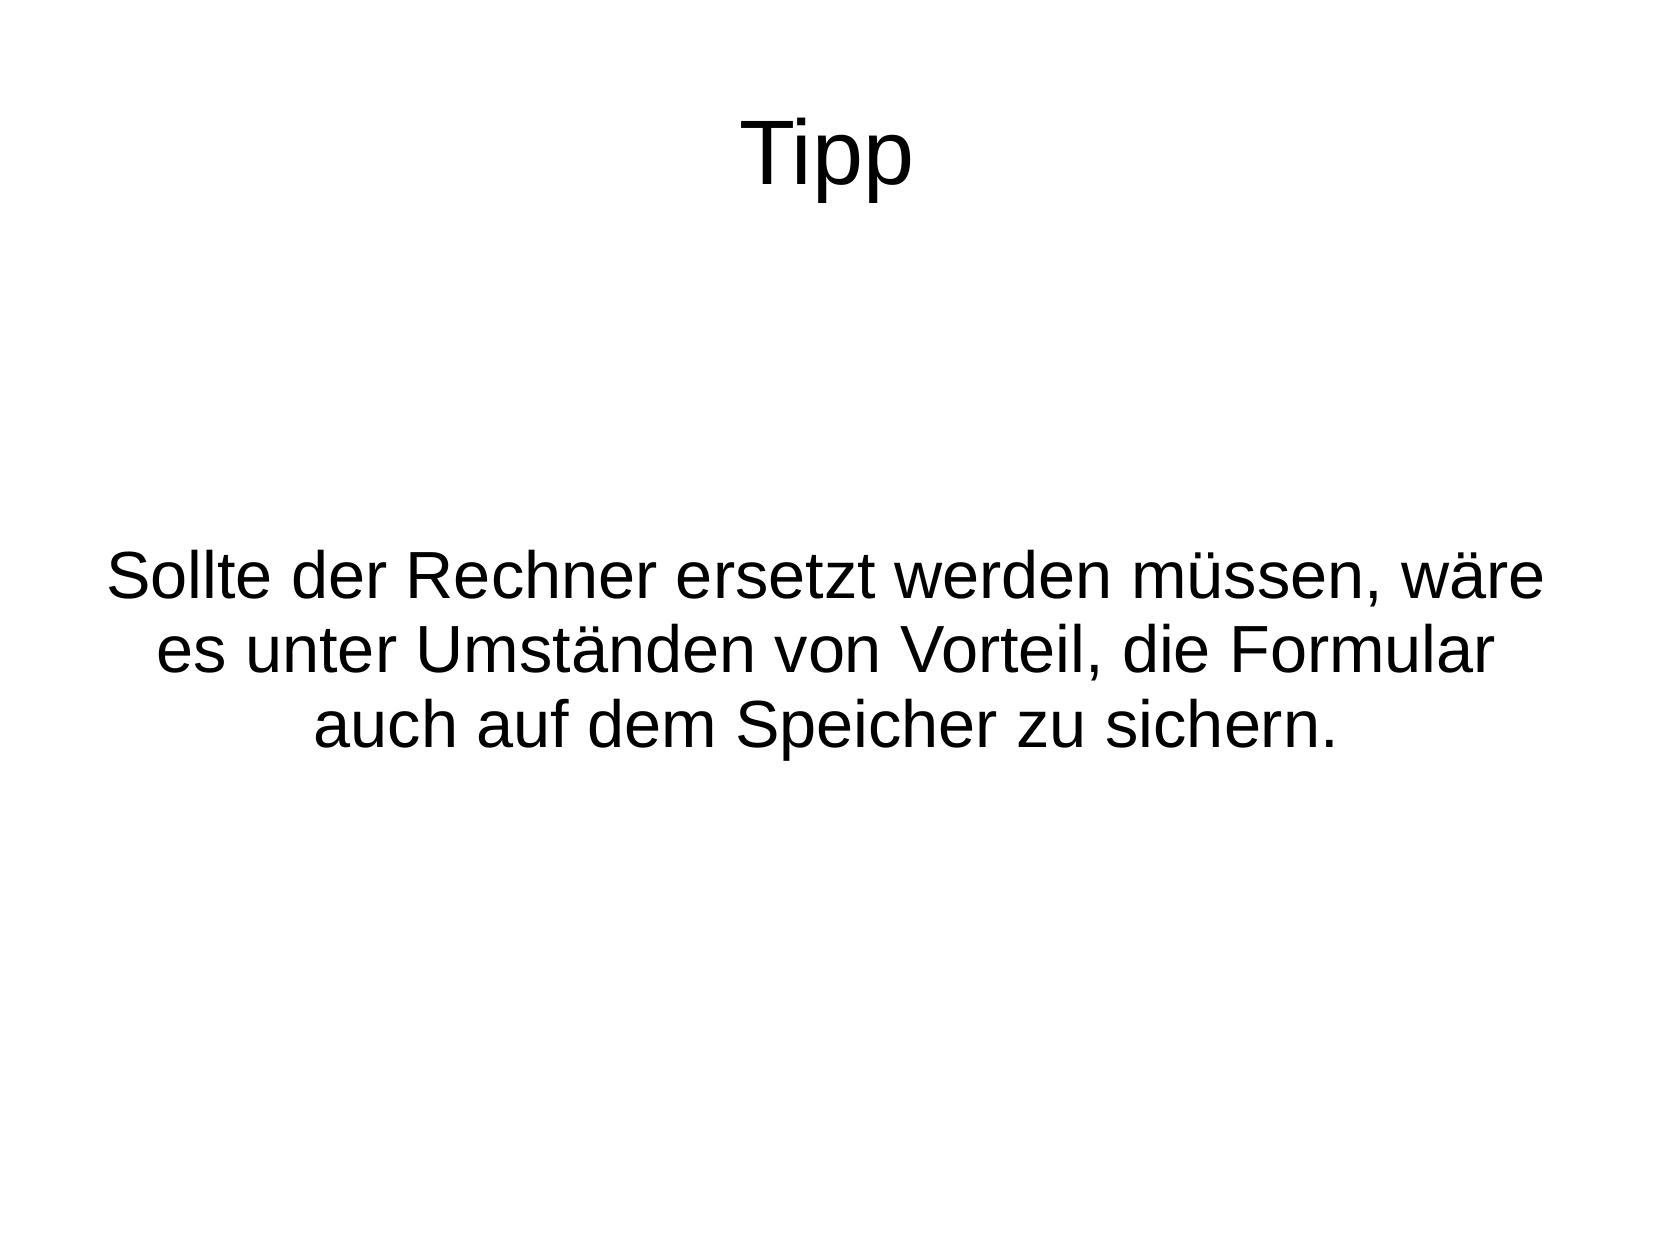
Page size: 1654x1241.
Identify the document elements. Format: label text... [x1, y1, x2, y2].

title Tipp [82, 49, 1571, 257]
subtitle Sollte der Rechner ersetzt werden müssen, wäre es unter Umständen von Vorteil, die Formular auch auf dem Speicher zu sichern. [82, 290, 1571, 1010]
